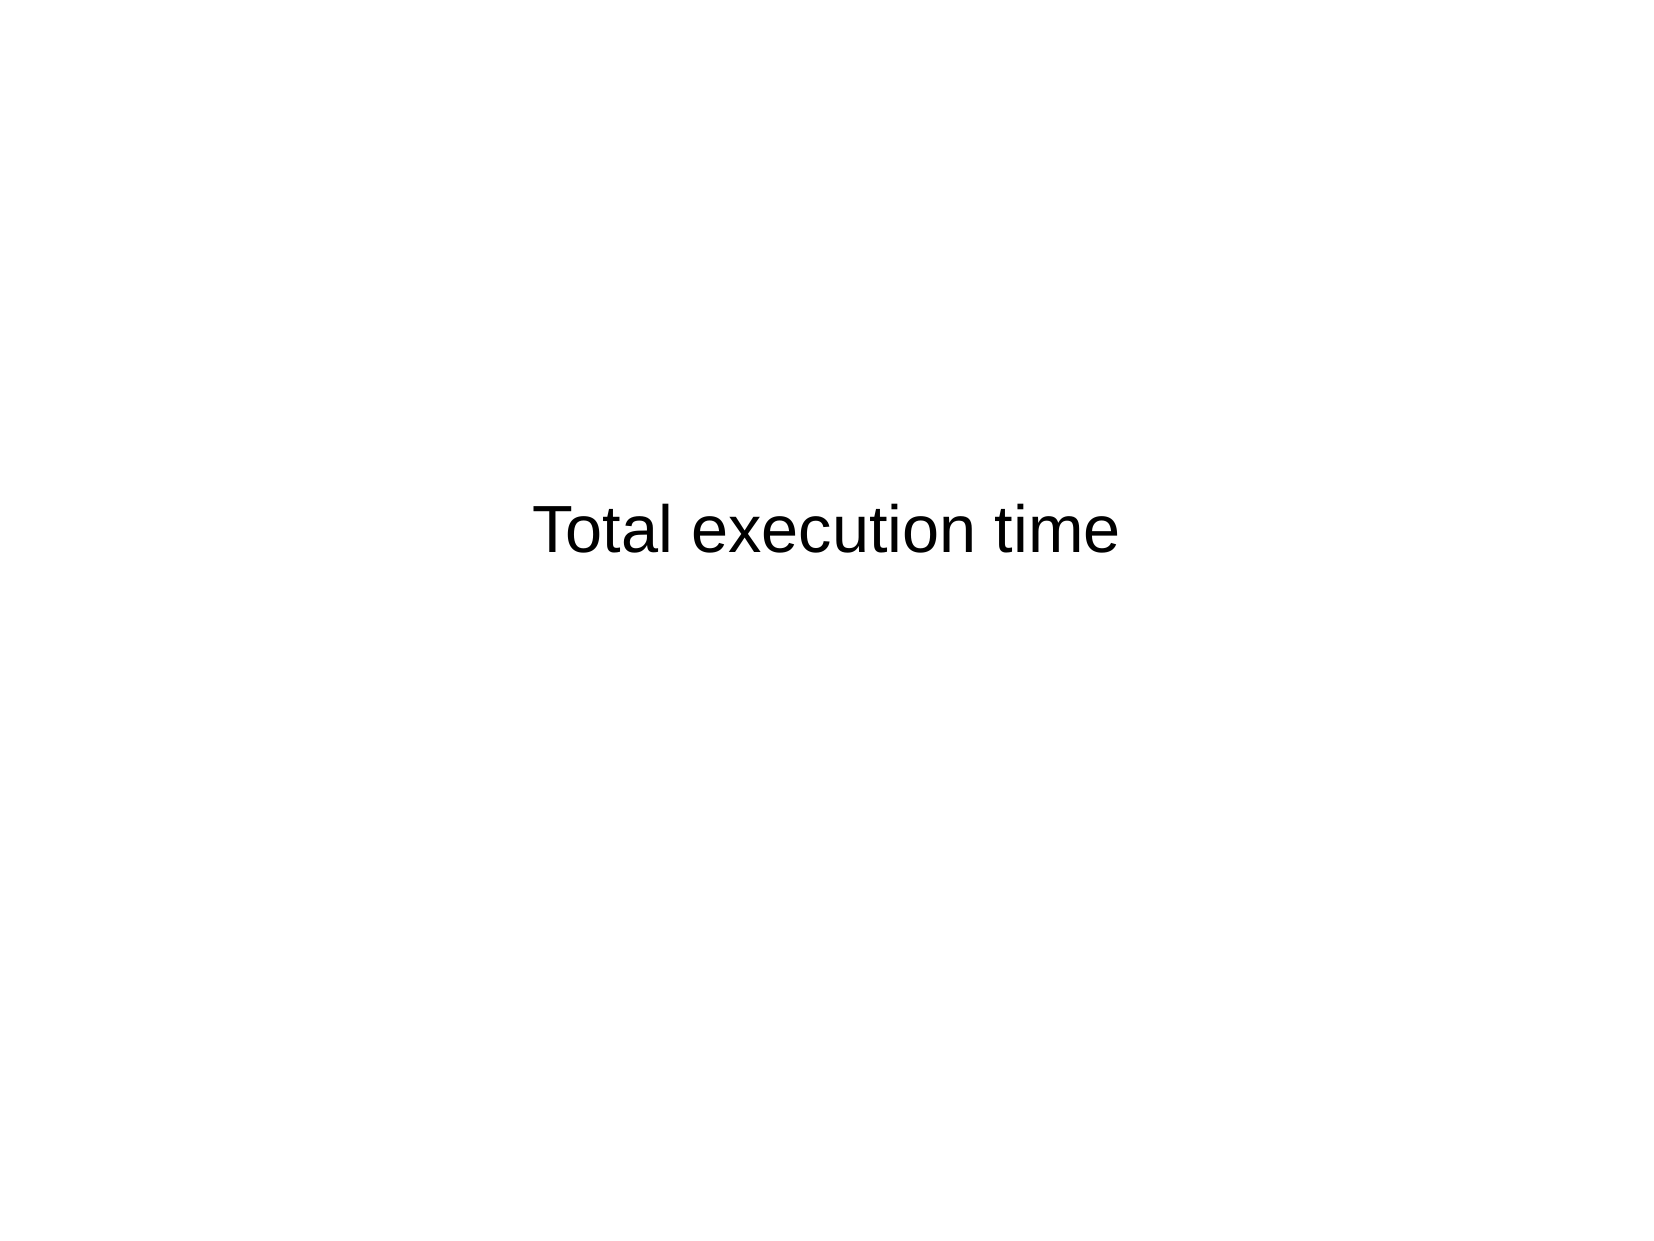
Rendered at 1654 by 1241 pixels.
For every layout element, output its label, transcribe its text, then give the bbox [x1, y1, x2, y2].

subtitle Total execution time [82, 49, 1571, 1010]
